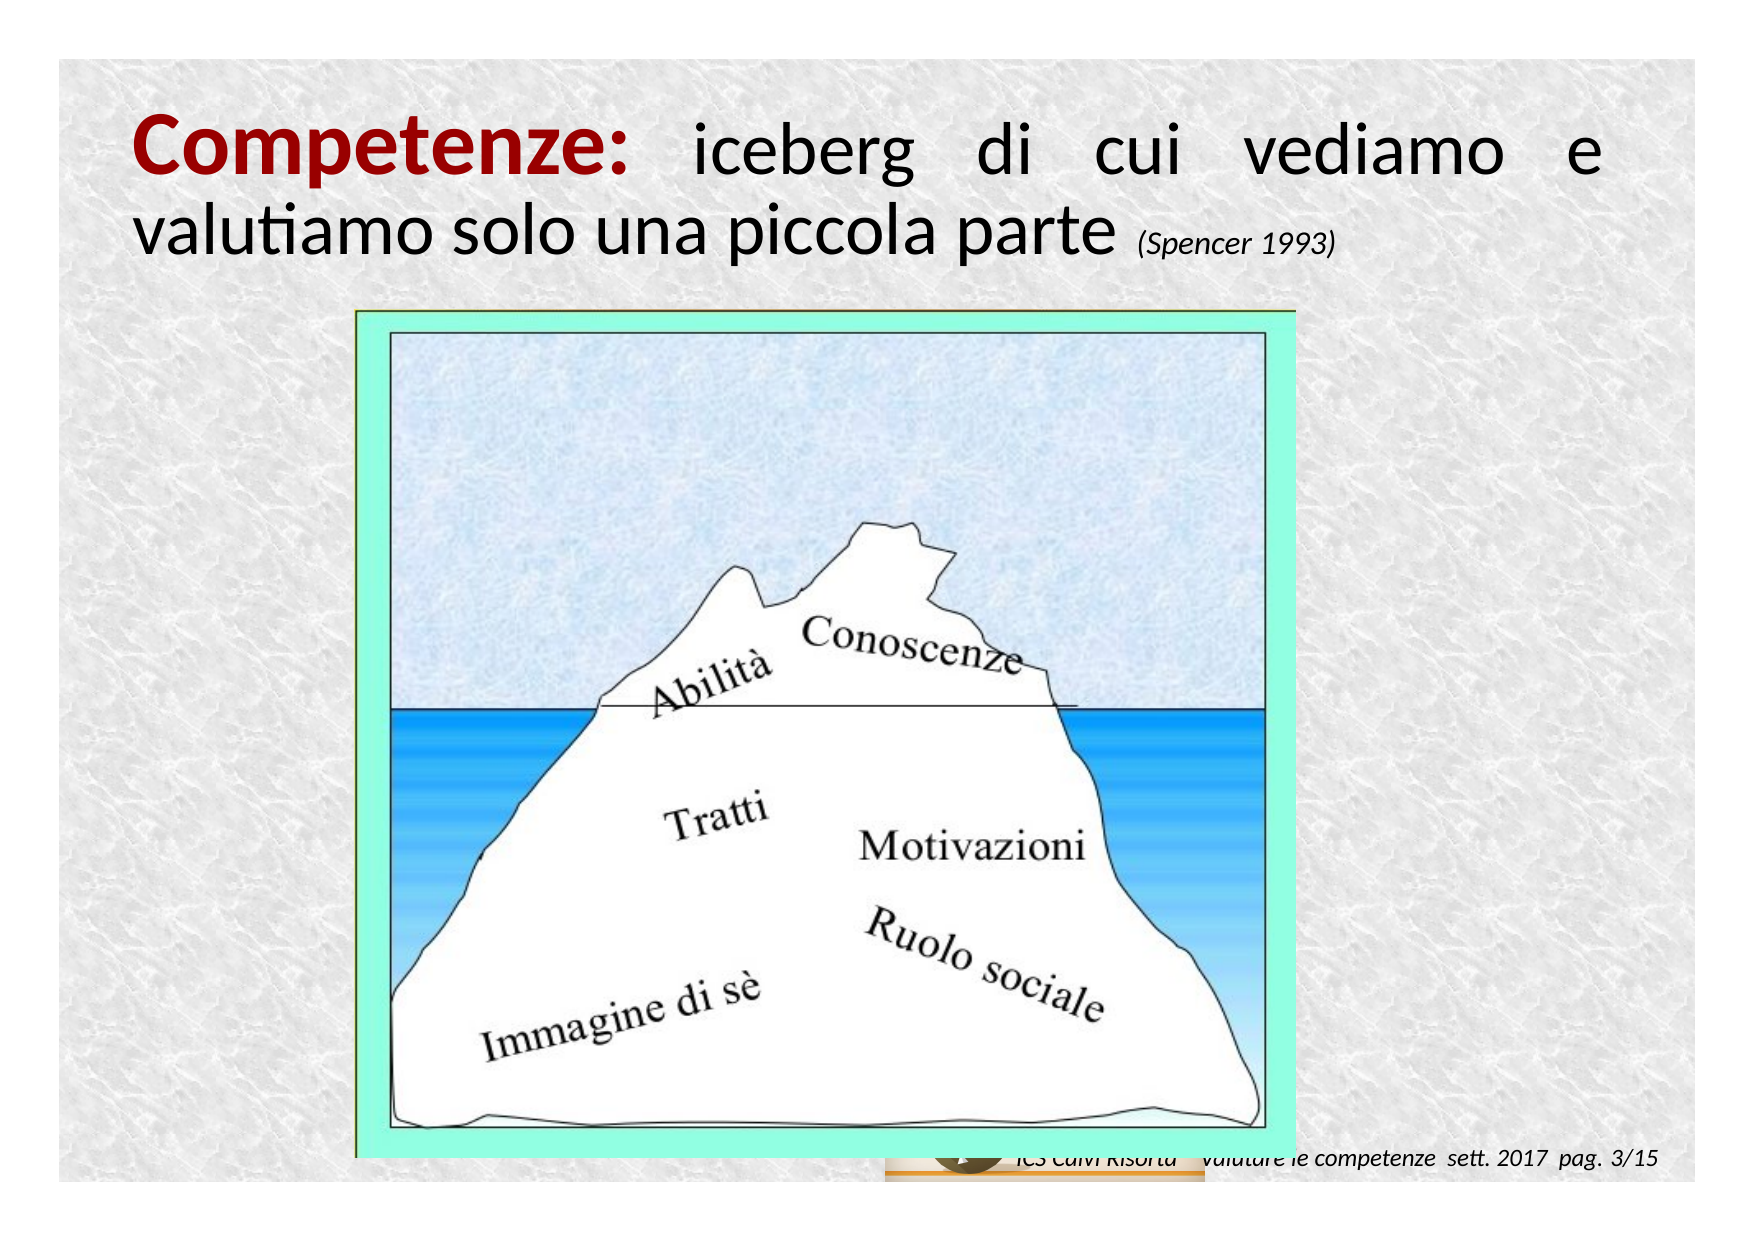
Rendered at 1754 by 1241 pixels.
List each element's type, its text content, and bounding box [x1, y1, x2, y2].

list Competenze: iceberg di cui vediamo e valutiamo solo una piccola parte (Spencer 1993) [132, 106, 1605, 310]
picture [59, 59, 1695, 1182]
